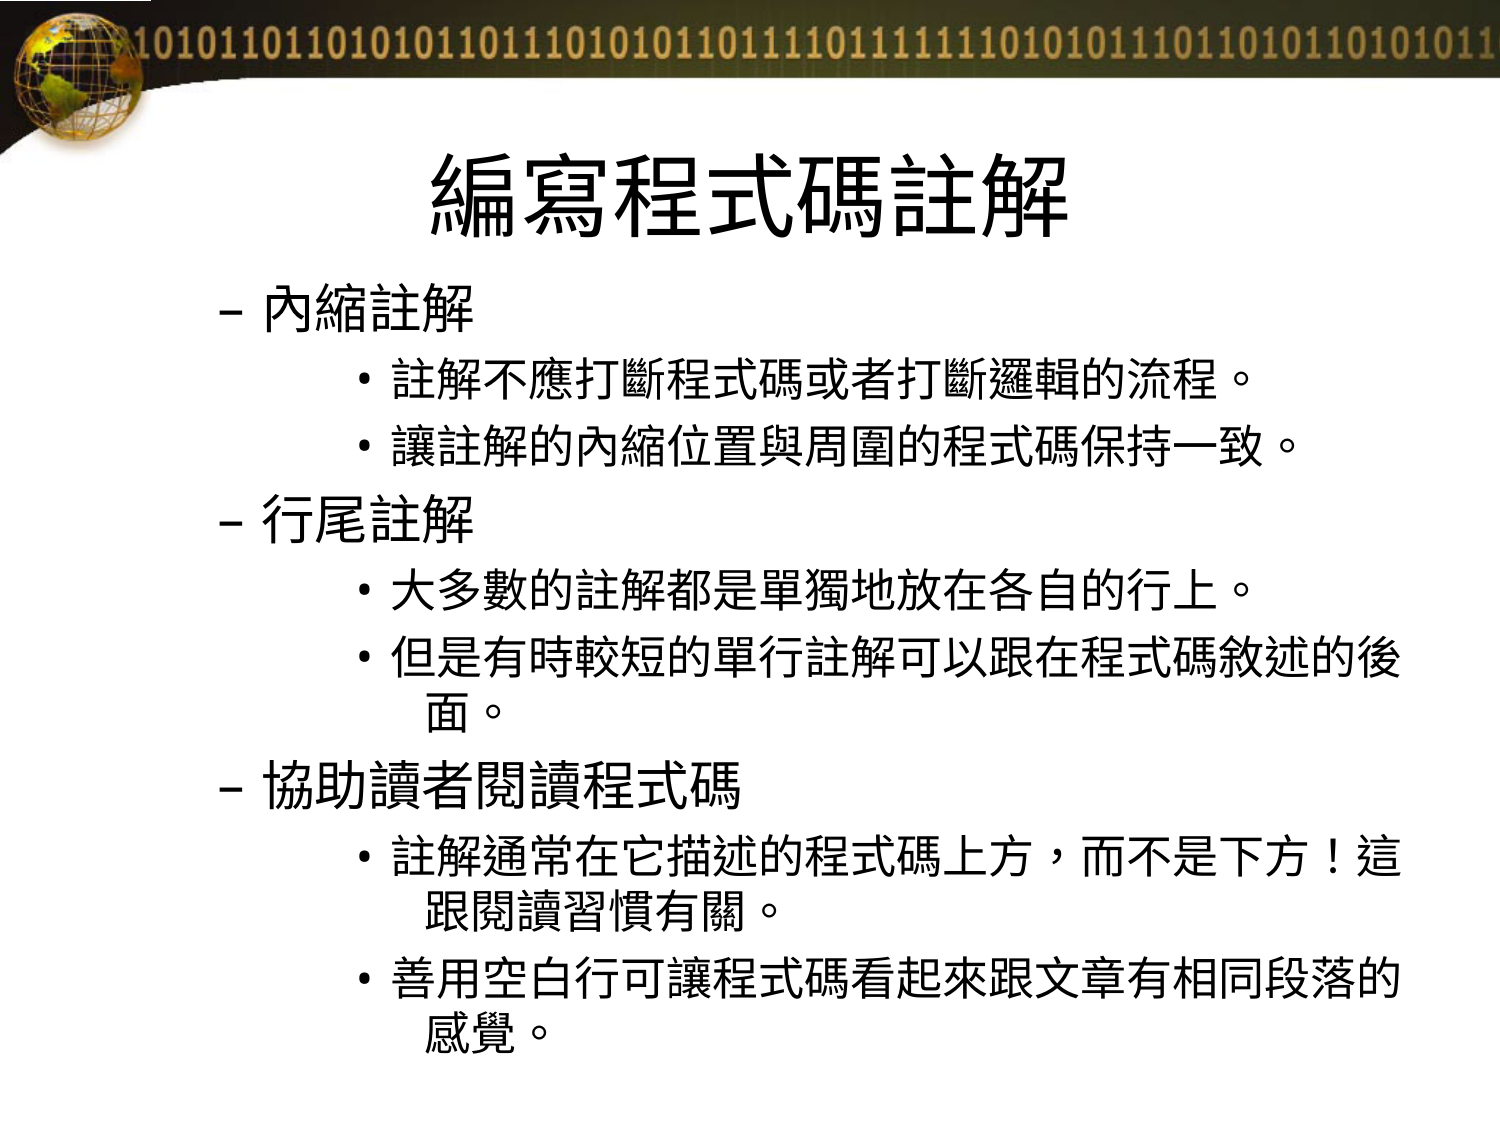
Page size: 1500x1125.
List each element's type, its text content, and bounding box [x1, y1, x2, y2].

title 編寫程式碼註解 [112, 99, 1388, 267]
list 內縮註解 註解不應打斷程式碼或者打斷邏輯的流程。 讓註解的內縮位置與周圍的程式碼保持一致。 行尾註解 大多數的註解都是單獨地放在各自的行上。 但是有時較短的單行註解可以跟在程式碼敘述的後面。 協助讀者閱讀程式碼 註解通常在它描述的程式碼上方，而不是下方！這跟閱讀習慣有關。 善用空白行可讓程式碼看起來跟文章有相同段落的感覺。 [64, 267, 1447, 1071]
